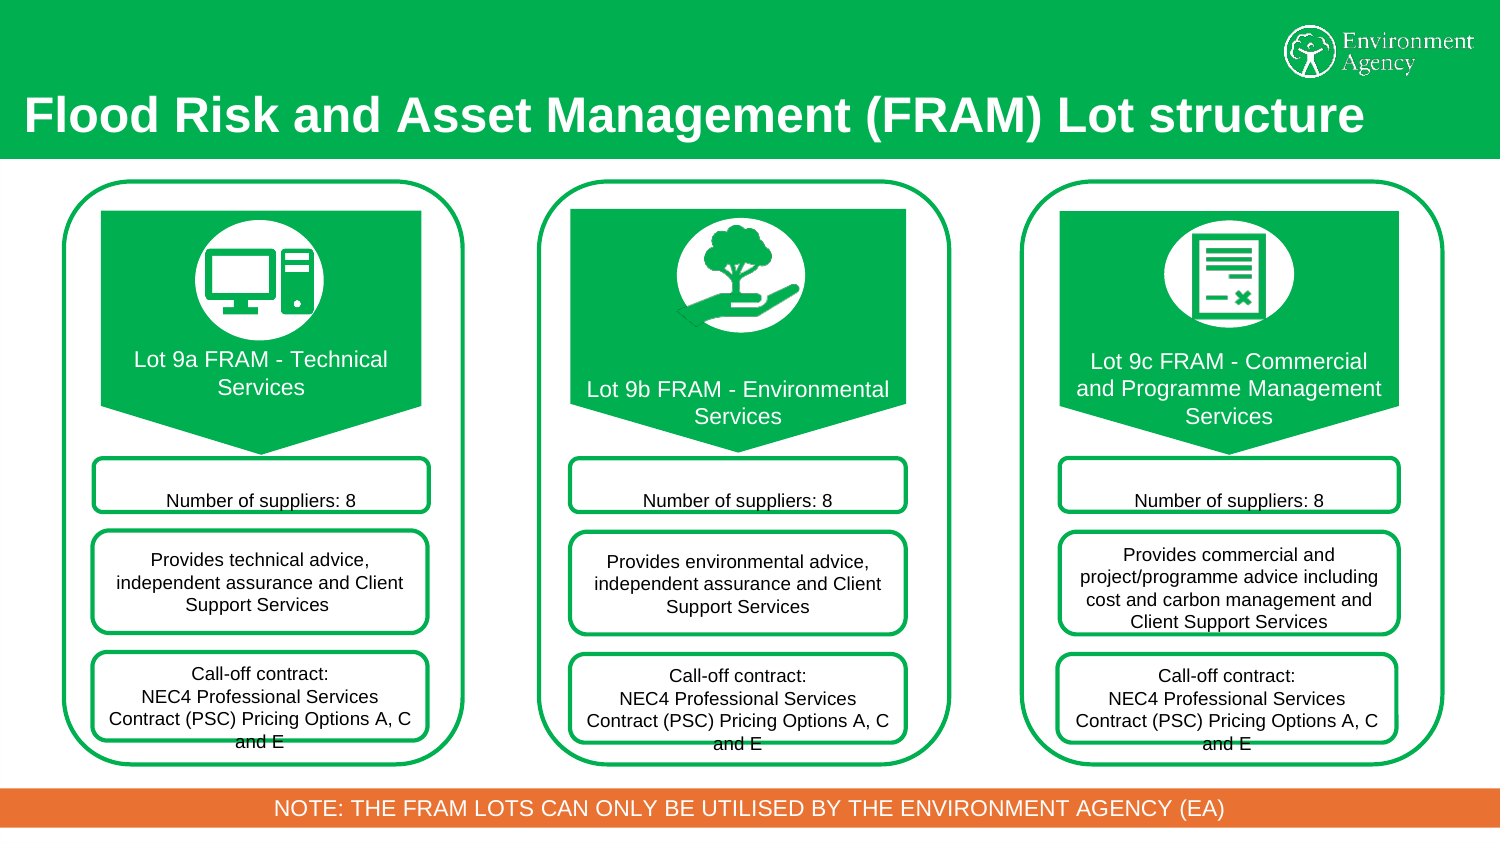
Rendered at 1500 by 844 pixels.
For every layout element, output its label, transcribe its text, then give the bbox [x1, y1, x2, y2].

text_box Provides technical advice, independent assurance and Client Support Services [92, 530, 428, 634]
picture [1172, 225, 1286, 328]
text_box Lot 9b FRAM - Environmental Services [570, 208, 907, 453]
text_box Number of suppliers: 8 [1059, 457, 1399, 512]
text_box Provides environmental advice, independent assurance and Client Support Services [570, 531, 906, 635]
text_box [0, 0, 1500, 159]
picture [203, 225, 316, 338]
text_box [1021, 181, 1480, 788]
text_box Number of suppliers: 8 [93, 458, 429, 513]
text_box Call-off contract: NEC4 Professional Services Contract (PSC) Pricing Options A, C and E [1057, 654, 1397, 743]
text_box Call-off contract: NEC4 Professional Services Contract (PSC) Pricing Options A, C and E [92, 651, 428, 741]
text_box [63, 181, 463, 765]
text_box Lot 9c FRAM - Commercial and Programme Management Services [1059, 211, 1399, 455]
text_box [538, 181, 950, 765]
picture [1284, 25, 1474, 78]
text_box Provides commercial and project/programme advice including cost and carbon management and Client Support Services [1059, 531, 1399, 635]
picture [671, 220, 805, 361]
text_box NOTE: THE FRAM LOTS CAN ONLY BE UTILISED BY THE ENVIRONMENT AGENCY (EA) [0, 788, 1500, 828]
text_box Number of suppliers: 8 [570, 458, 906, 513]
text_box Flood Risk and Asset Management (FRAM) Lot structure [24, 88, 1406, 166]
text_box Call-off contract: NEC4 Professional Services Contract (PSC) Pricing Options A, C and E [570, 654, 906, 743]
text_box Lot 9a FRAM - Technical Services [100, 210, 422, 455]
text_box [1209, 828, 1480, 832]
